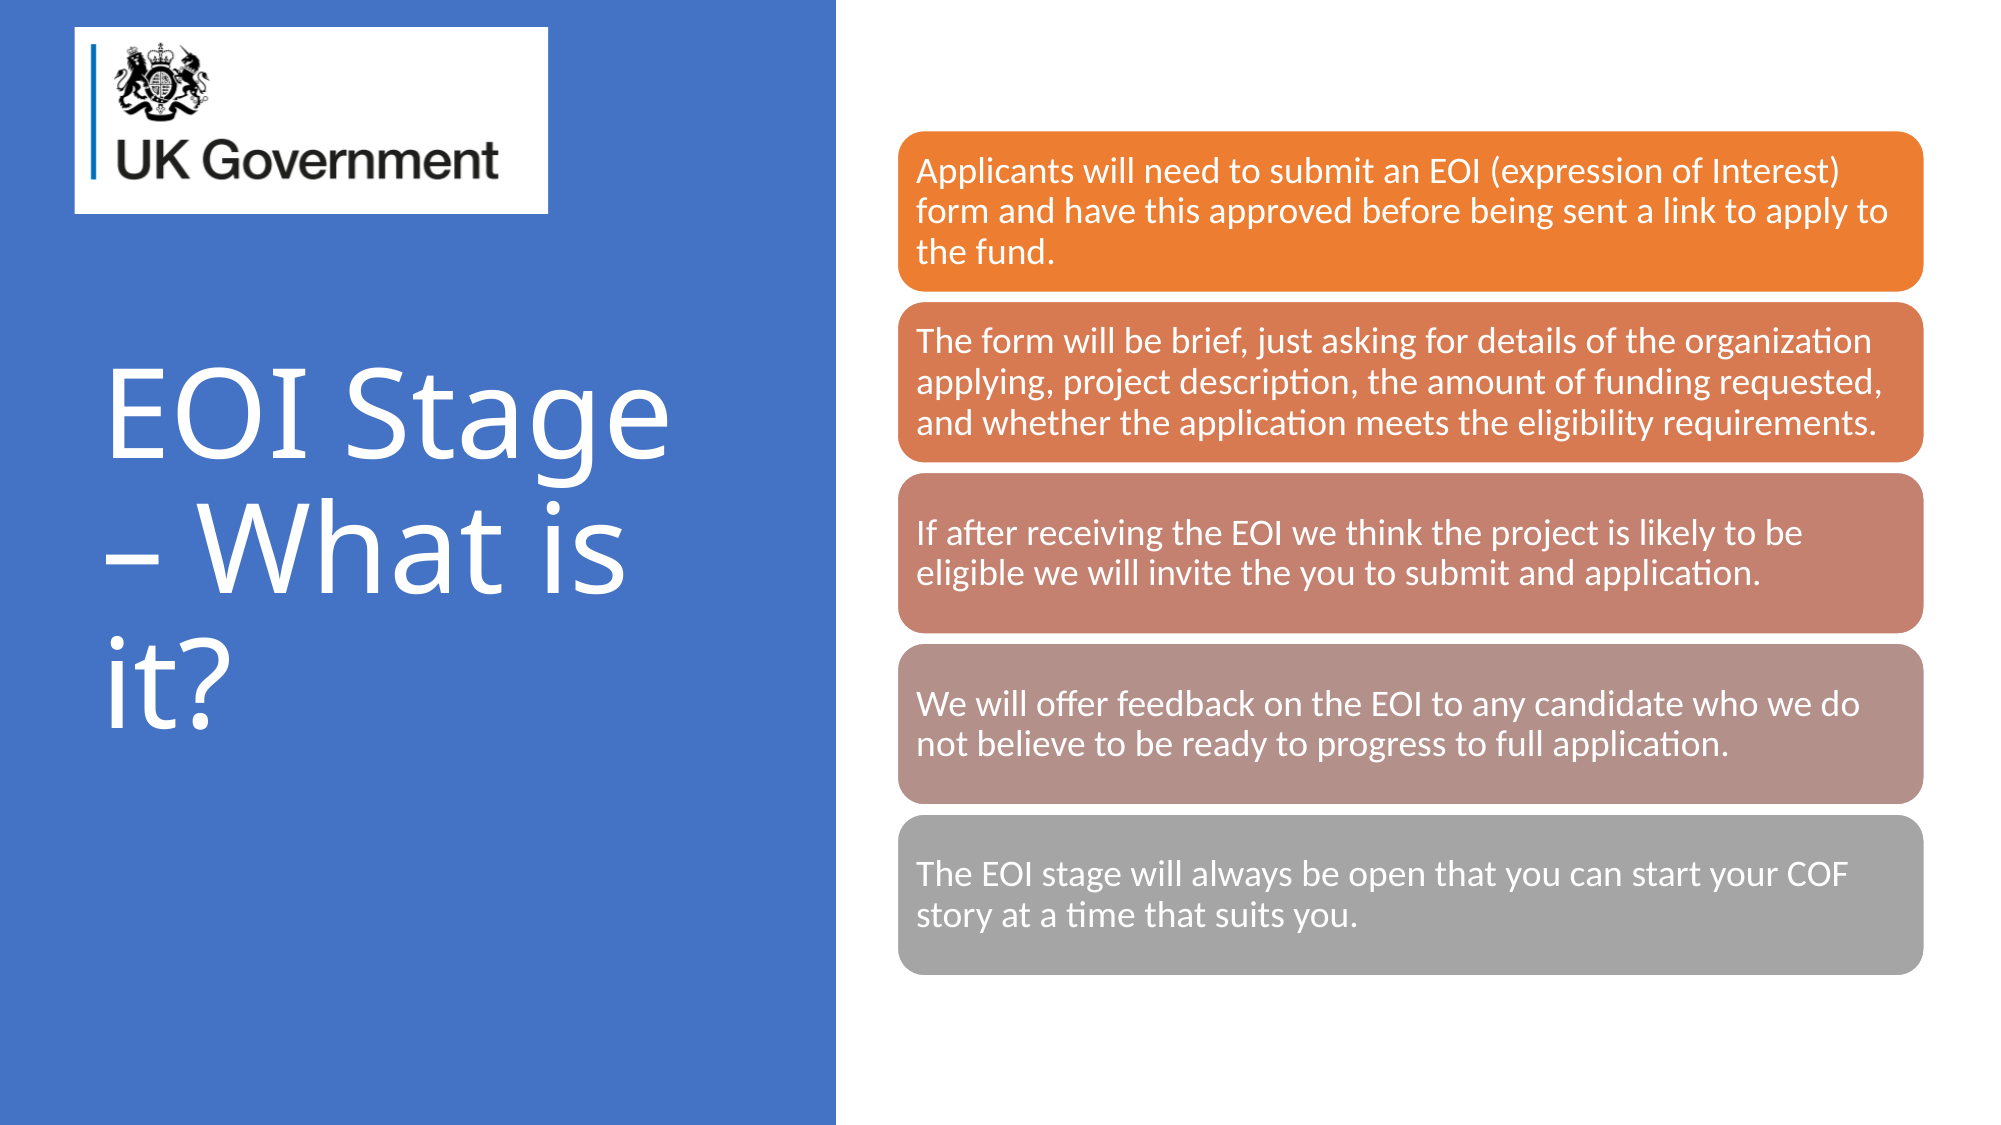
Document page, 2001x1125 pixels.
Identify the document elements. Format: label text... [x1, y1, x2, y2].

text_box The form will be brief, just asking for details of the organization applying, project description, the amount of funding requested, and whether the application meets the eligibility requirements. [896, 301, 1925, 464]
picture [74, 27, 549, 214]
text_box [0, 0, 836, 1125]
text_box We will offer feedback on the EOI to any candidate who we do not believe to be ready to progress to full application. [896, 642, 1925, 806]
text_box If after receiving the EOI we think the project is likely to be eligible we will invite the you to submit and application. [896, 472, 1925, 635]
text_box Applicants will need to submit an EOI (expression of Interest) form and have this approved before being sent a link to apply to the fund. [896, 130, 1925, 293]
title EOI Stage – What is it? [86, 101, 711, 1005]
text_box The EOI stage will always be open that you can start your COF story at a time that suits you. [896, 813, 1925, 977]
